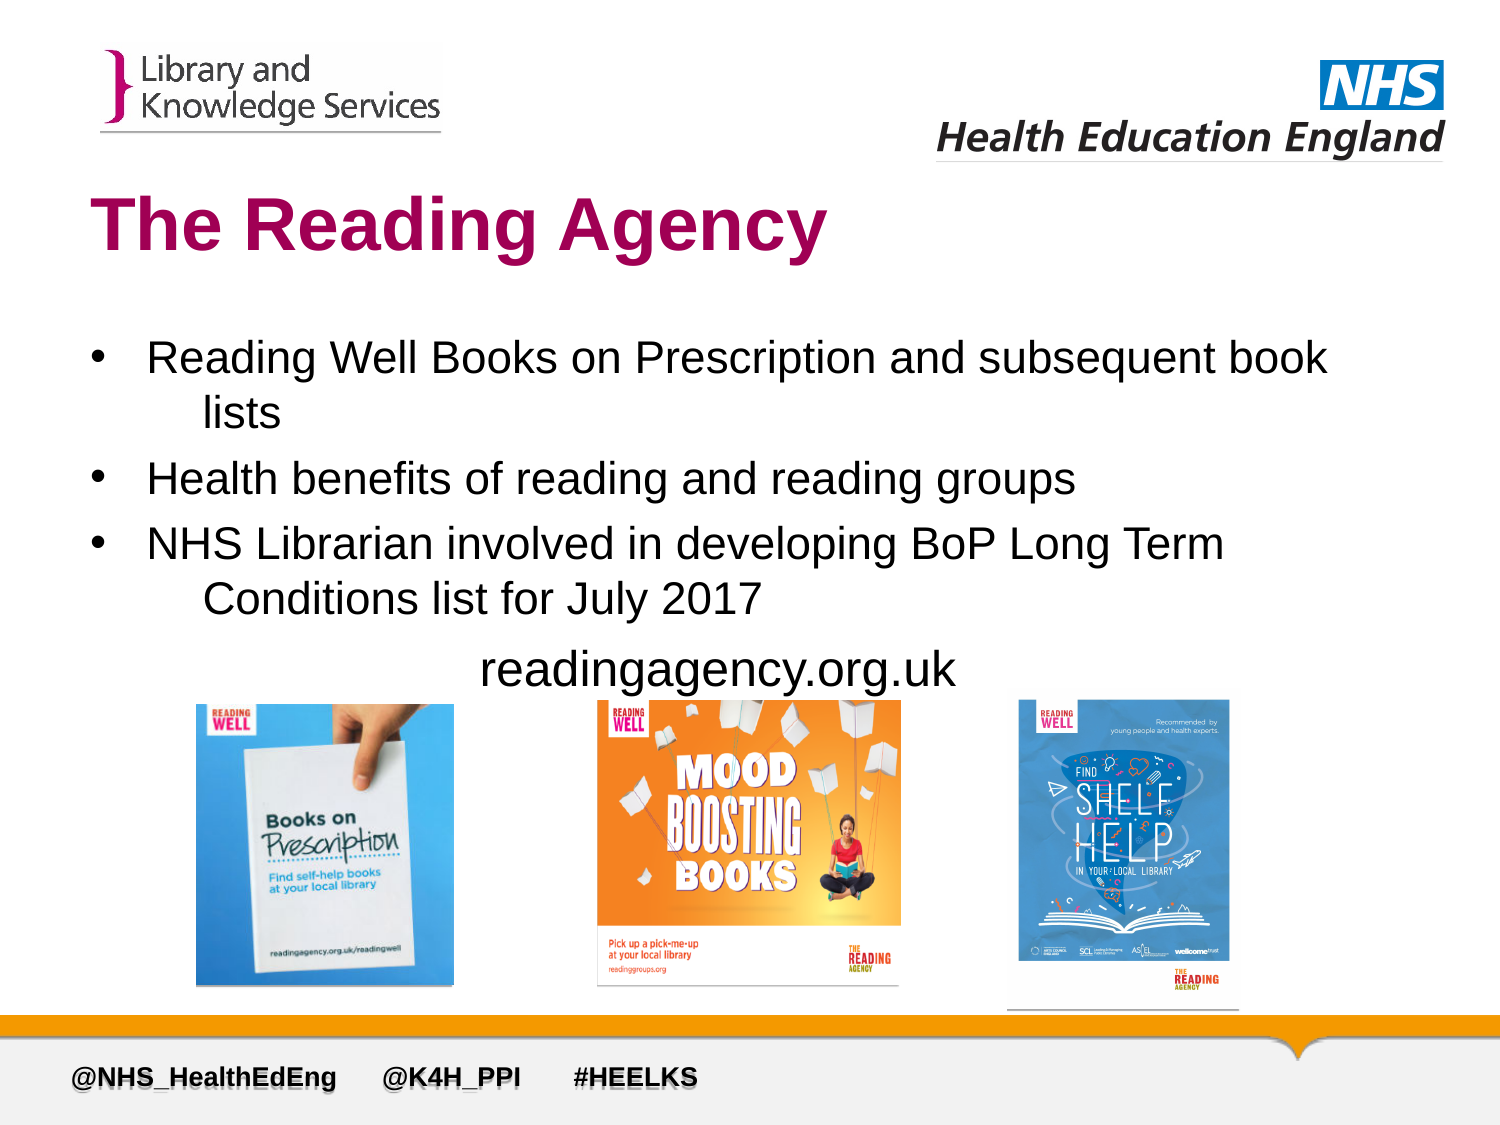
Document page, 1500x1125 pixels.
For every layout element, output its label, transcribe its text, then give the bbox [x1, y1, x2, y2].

picture [1007, 688, 1241, 1009]
picture [196, 704, 454, 985]
picture [100, 42, 443, 131]
list Reading Well Books on Prescription and subsequent book lists Health benefits of reading and reading groups NHS Librarian involved in developing BoP Long Term Conditions list for July 2017 readingagency.org.uk [75, 299, 1361, 985]
title The Reading Agency [75, 168, 1351, 280]
text_box @NHS_HealthEdEng @K4H_PPI #HEELKS [55, 1052, 932, 1113]
picture [597, 701, 901, 985]
